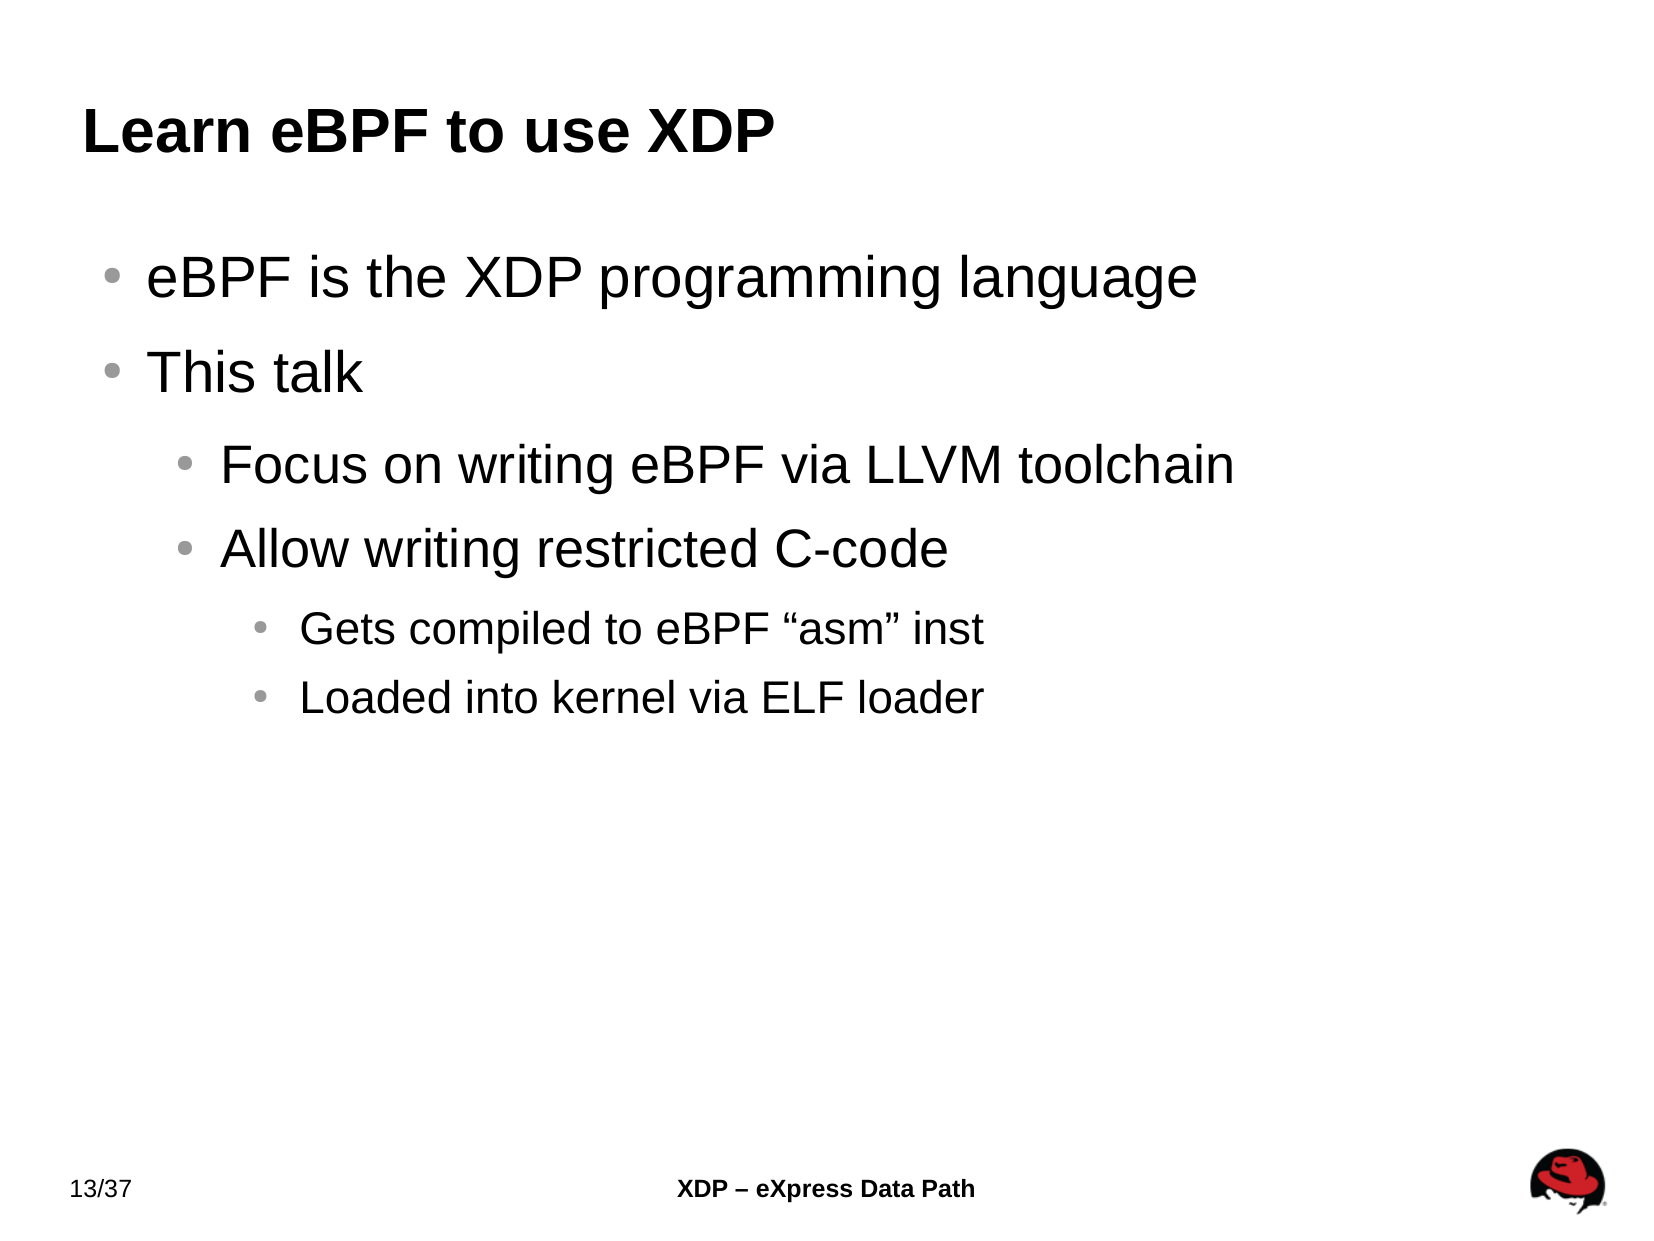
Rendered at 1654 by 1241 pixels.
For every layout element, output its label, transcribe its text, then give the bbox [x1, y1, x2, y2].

picture [1529, 1146, 1613, 1224]
list eBPF is the XDP programming language This talk Focus on writing eBPF via LLVM toolchain Allow writing restricted C-code Gets compiled to eBPF “asm” inst Loaded into kernel via ELF loader [86, 244, 1576, 1039]
title Learn eBPF to use XDP [82, 37, 1571, 226]
